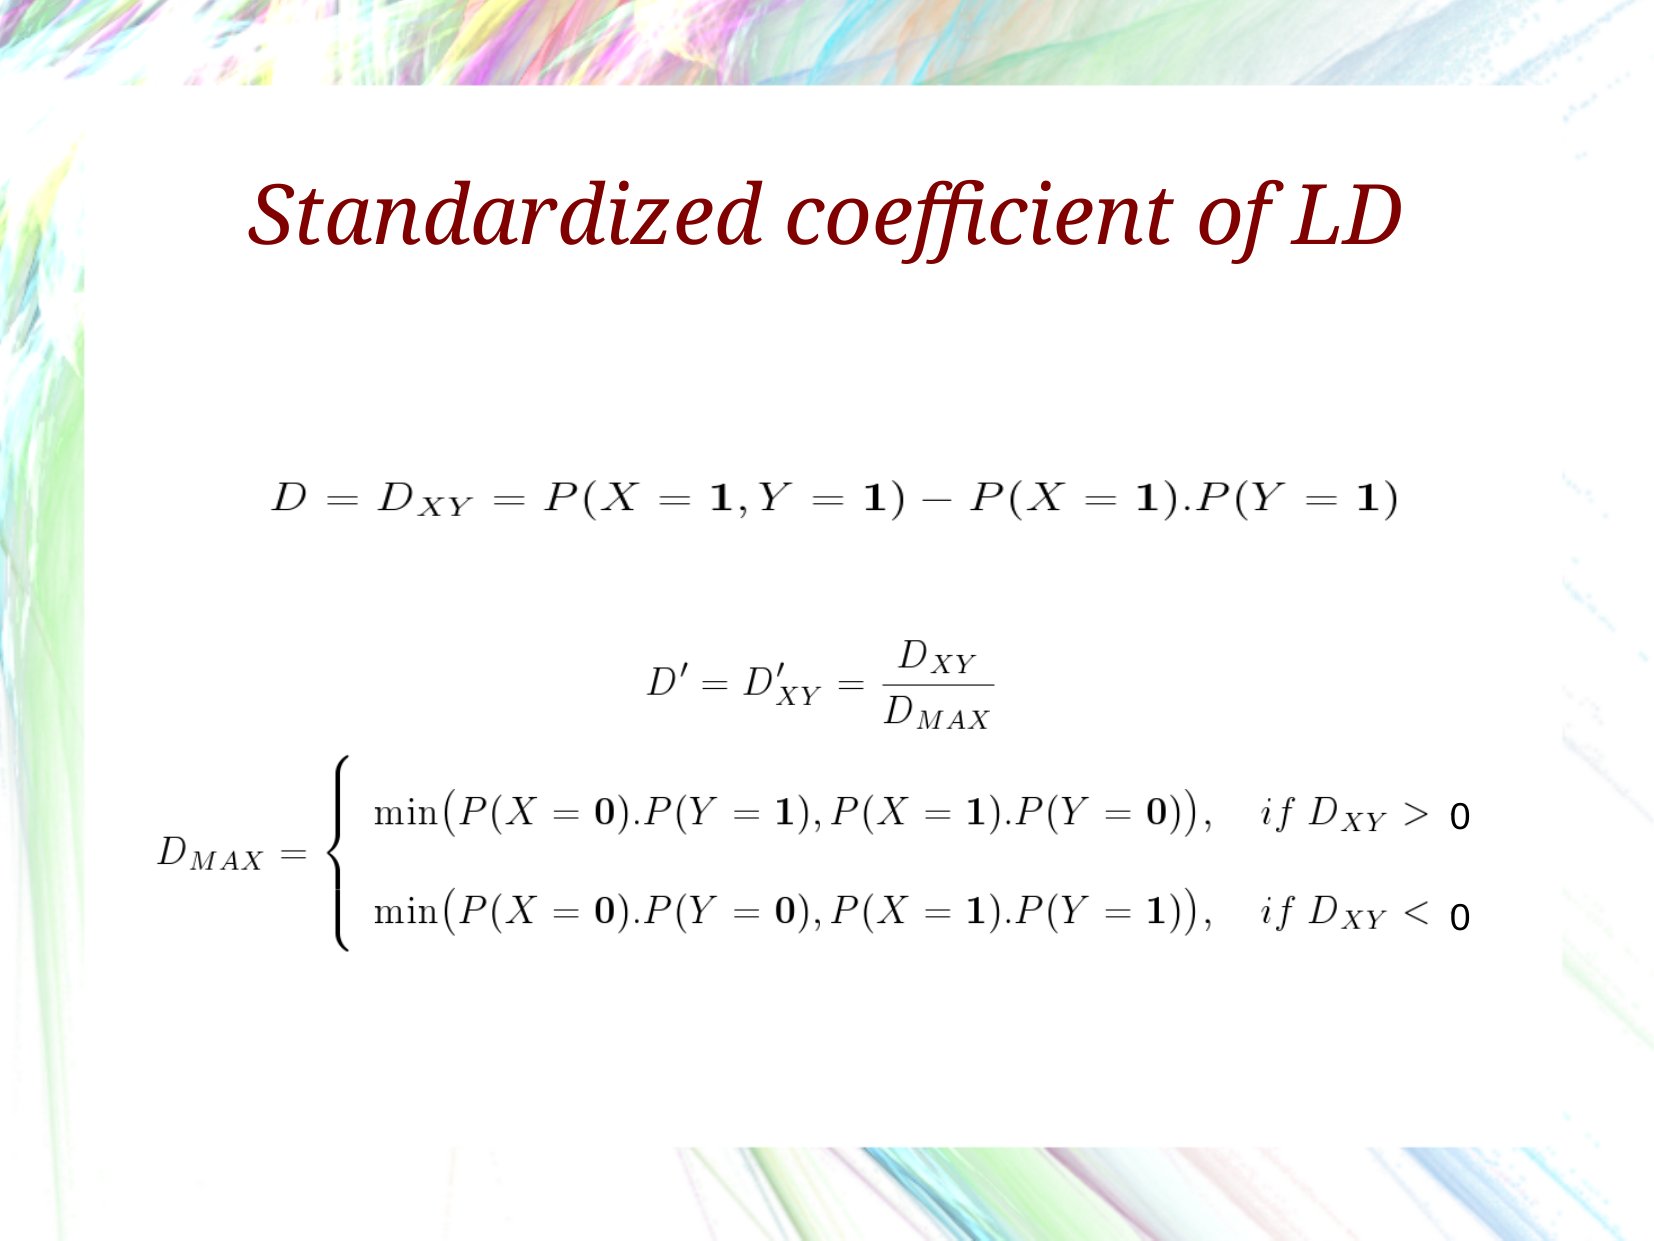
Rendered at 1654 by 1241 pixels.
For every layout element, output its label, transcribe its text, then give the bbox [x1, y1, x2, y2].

text_box 0 [1434, 788, 1498, 851]
picture [0, 0, 1654, 1241]
title Standardized coefficient of LD [82, 115, 1571, 309]
text_box 0 [1434, 888, 1498, 951]
